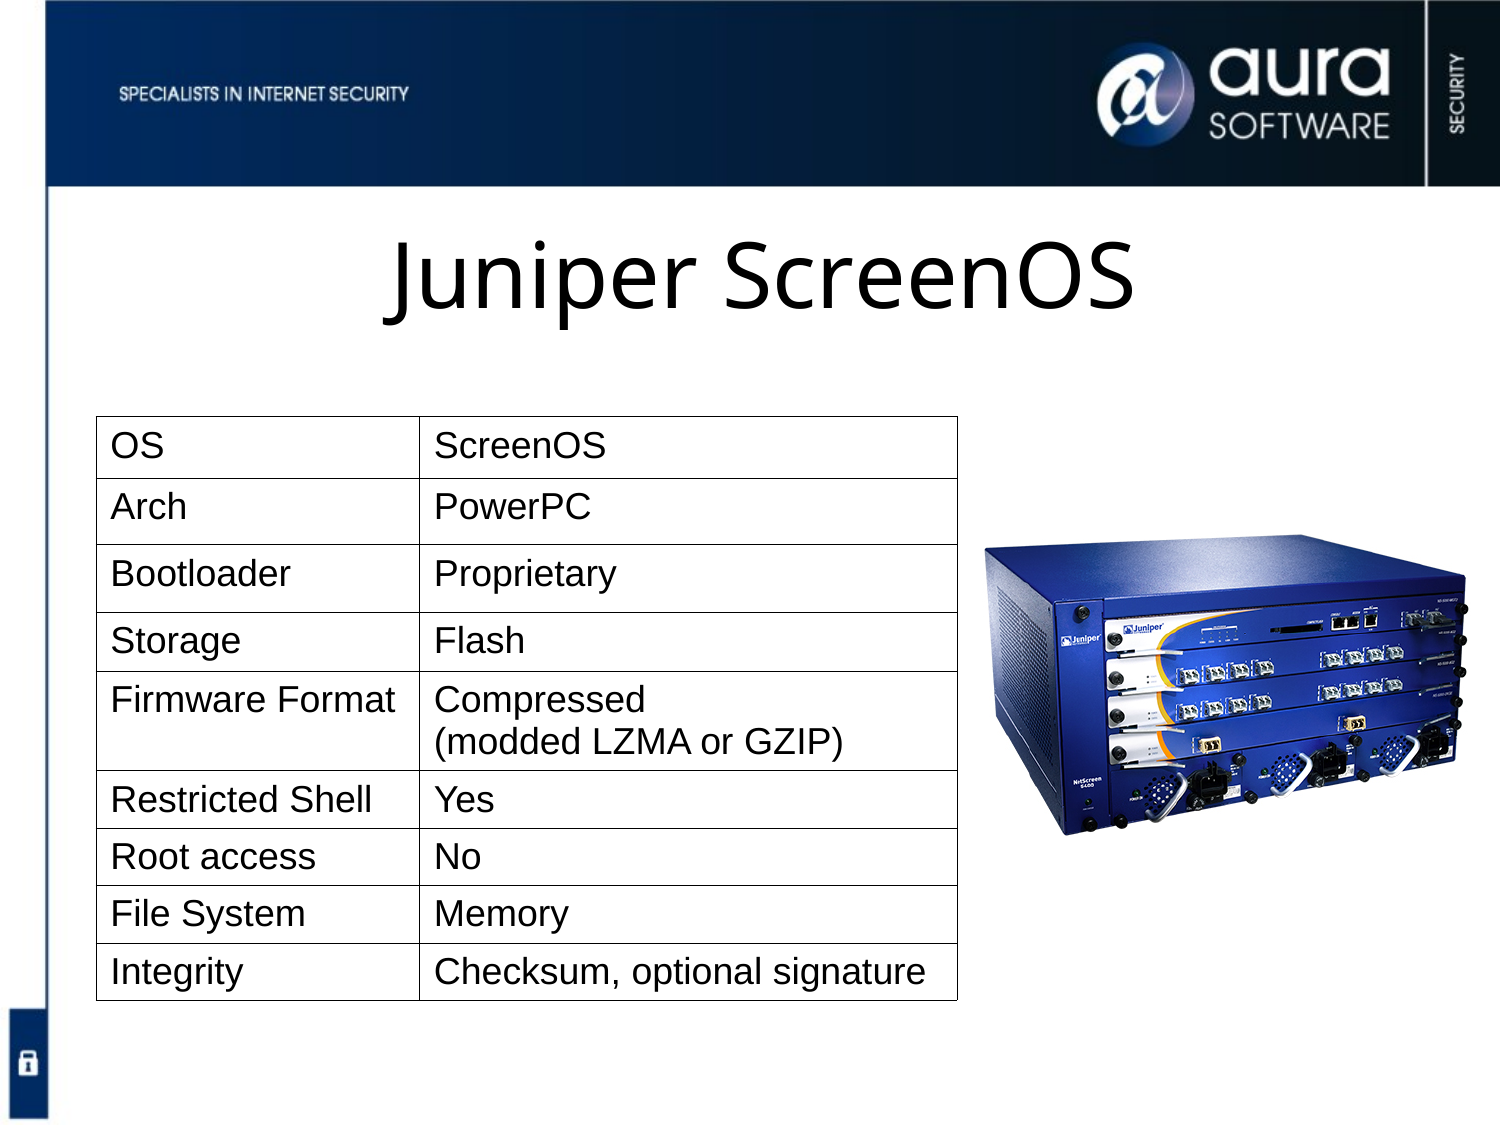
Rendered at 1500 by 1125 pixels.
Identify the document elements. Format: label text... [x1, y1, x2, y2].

table_cell File System [97, 886, 419, 943]
table_cell Memory [420, 886, 957, 943]
title Juniper ScreenOS [88, 192, 1439, 355]
table_cell Proprietary [420, 545, 957, 612]
table_header OS [97, 417, 419, 478]
table_cell Flash [420, 613, 957, 671]
table_cell Firmware Format [97, 672, 419, 770]
table_cell Storage [97, 613, 419, 671]
picture [0, 0, 1500, 1125]
table_cell Integrity [97, 944, 419, 1000]
table_cell Checksum, optional signature [420, 944, 957, 1000]
table_cell Root access [97, 829, 419, 885]
table_cell Compressed (modded LZMA or GZIP) [420, 672, 957, 770]
table_header ScreenOS [420, 417, 957, 478]
table_cell Arch [97, 479, 419, 544]
table_cell Yes [420, 771, 957, 828]
table_cell PowerPC [420, 479, 957, 544]
list [88, 489, 96, 945]
table_cell Restricted Shell [97, 771, 419, 828]
table_cell Bootloader [97, 545, 419, 612]
table_cell No [420, 829, 957, 885]
